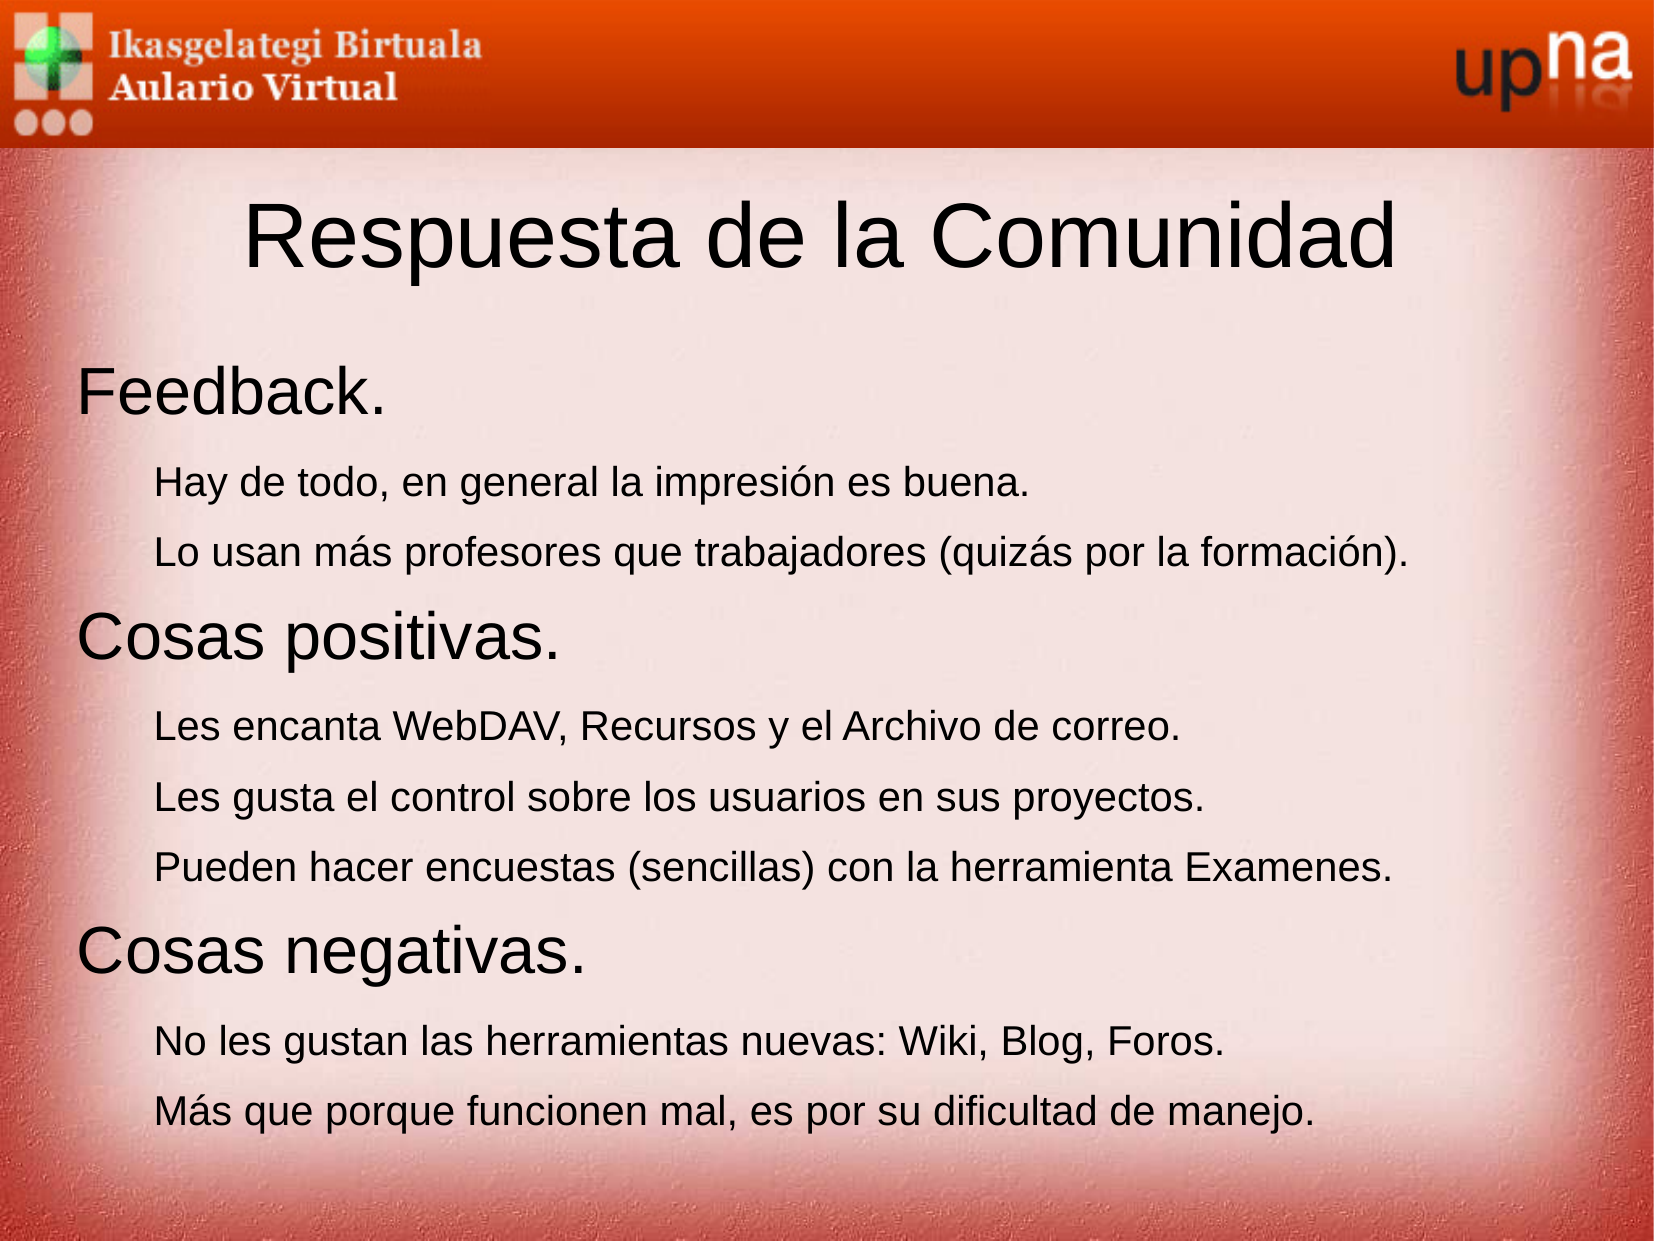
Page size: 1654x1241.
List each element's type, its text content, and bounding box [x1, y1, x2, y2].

title Respuesta de la Comunidad [77, 147, 1565, 325]
picture [0, 0, 1654, 1241]
list Feedback. Hay de todo, en general la impresión es buena. Lo usan más profesores que trabajadores (quizás por la formación). Cosas positivas. Les encanta WebDAV, Recursos y el Archivo de correo. Les gusta el control sobre los usuarios en sus proyectos. Pueden hacer encuestas (sencillas) con la herramienta Examenes. Cosas negativas. No les gustan las herramientas nuevas: Wiki, Blog, Foros. Más que porque funcionen mal, es por su dificultad de manejo. [59, 354, 1572, 1137]
